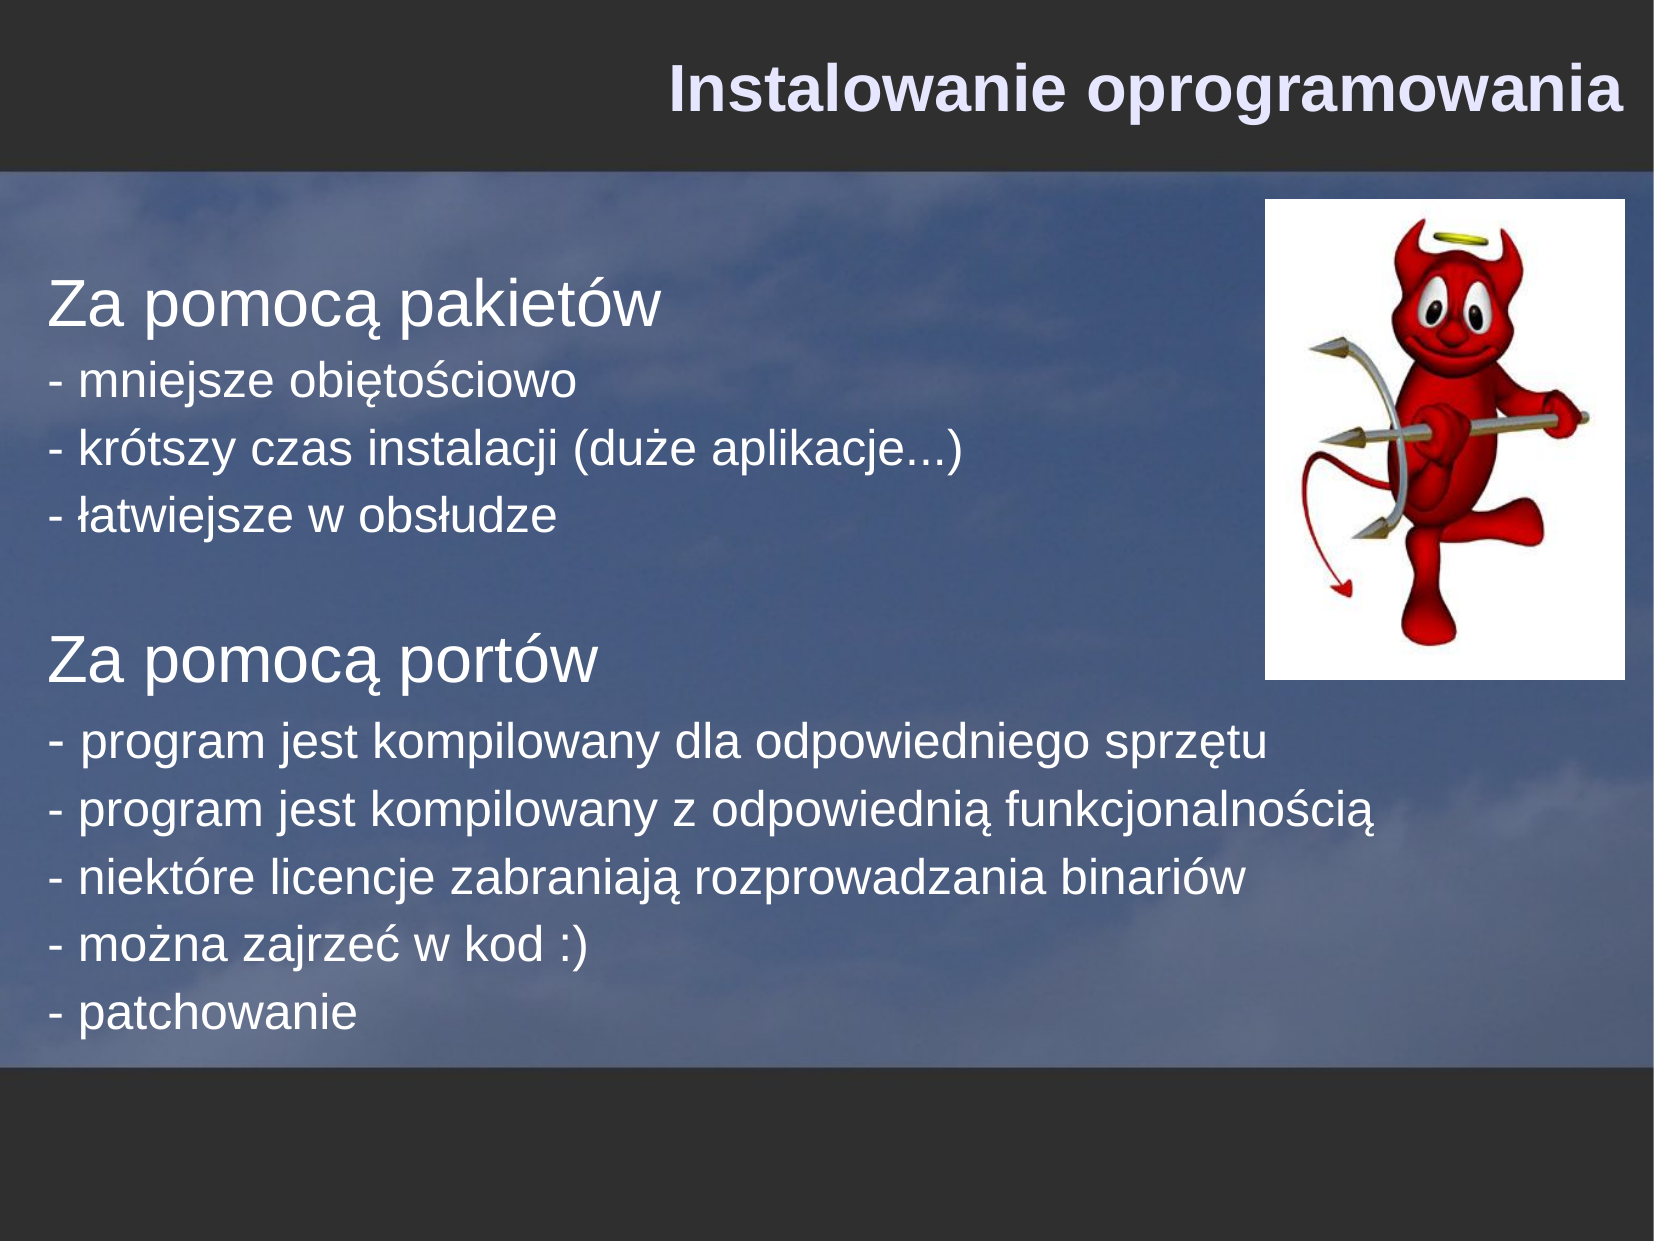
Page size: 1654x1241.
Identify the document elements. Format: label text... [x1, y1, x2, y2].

list Za pomocą pakietów - mniejsze obiętościowo - krótszy czas instalacji (duże aplikacje...) - łatwiejsze w obsłudze Za pomocą portów - program jest kompilowany dla odpowiedniego sprzętu - program jest kompilowany z odpowiednią funkcjonalnością - niektóre licencje zabraniają rozprowadzania binariów - można zajrzeć w kod :) - patchowanie [29, 265, 1625, 1093]
title Instalowanie oprogramowania [29, 29, 1625, 148]
picture [0, 0, 1654, 1241]
